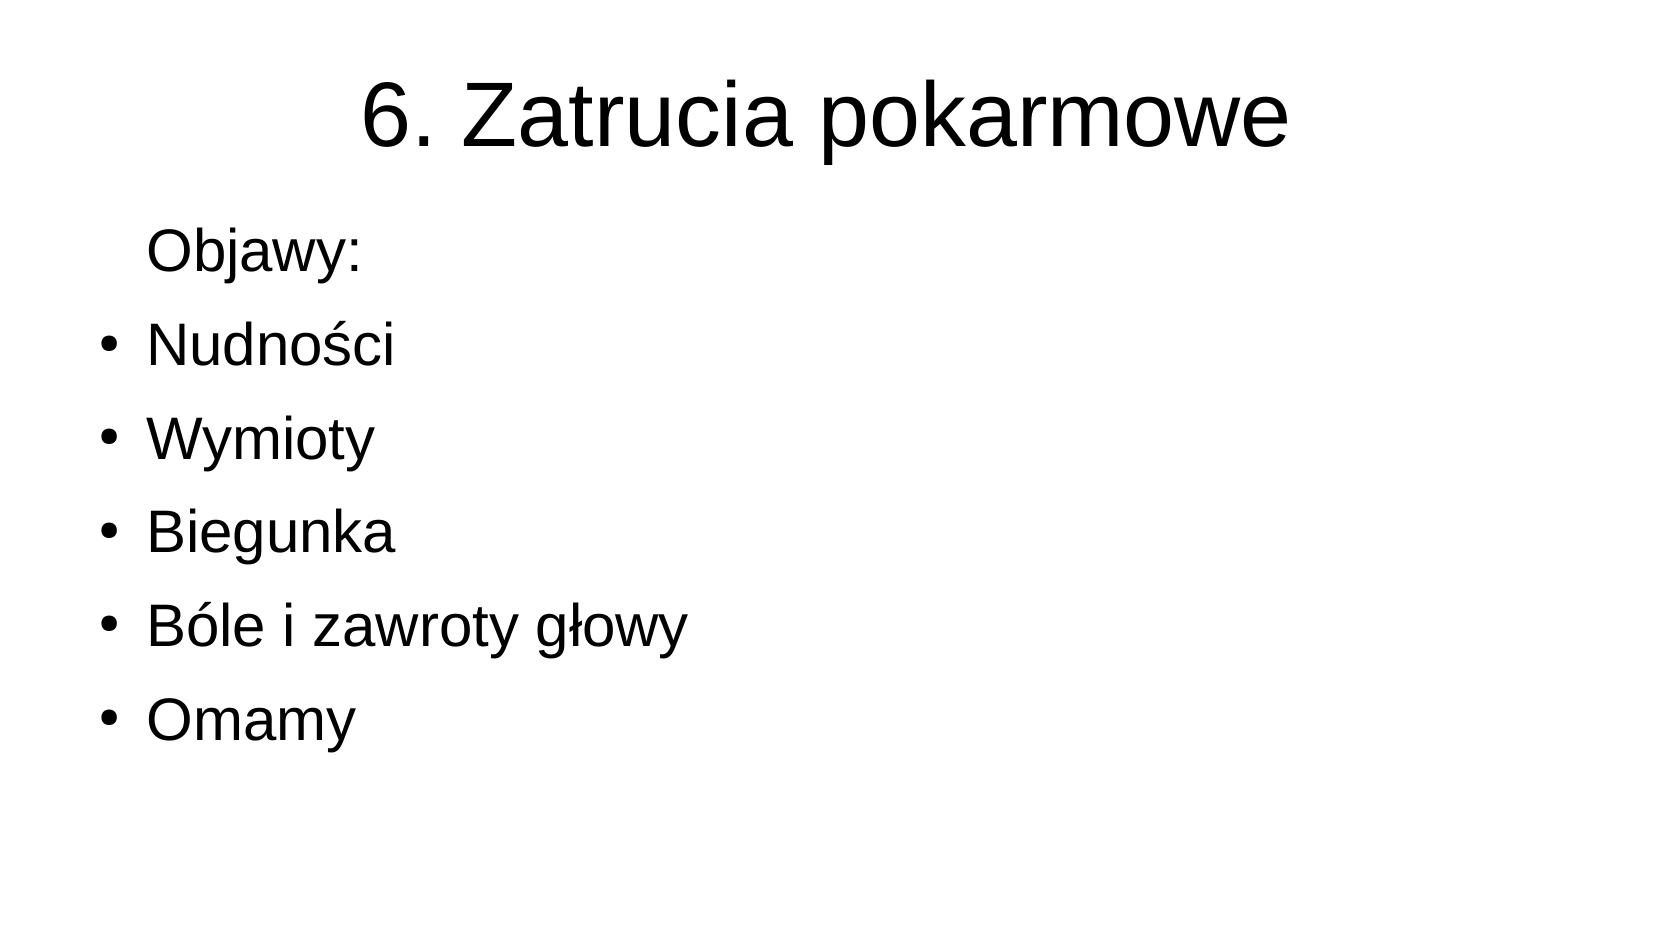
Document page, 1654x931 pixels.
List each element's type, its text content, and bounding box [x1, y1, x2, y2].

title 6. Zatrucia pokarmowe [82, 37, 1571, 193]
list Objawy: Nudności Wymioty Biegunka Bóle i zawroty głowy Omamy [82, 217, 1571, 758]
